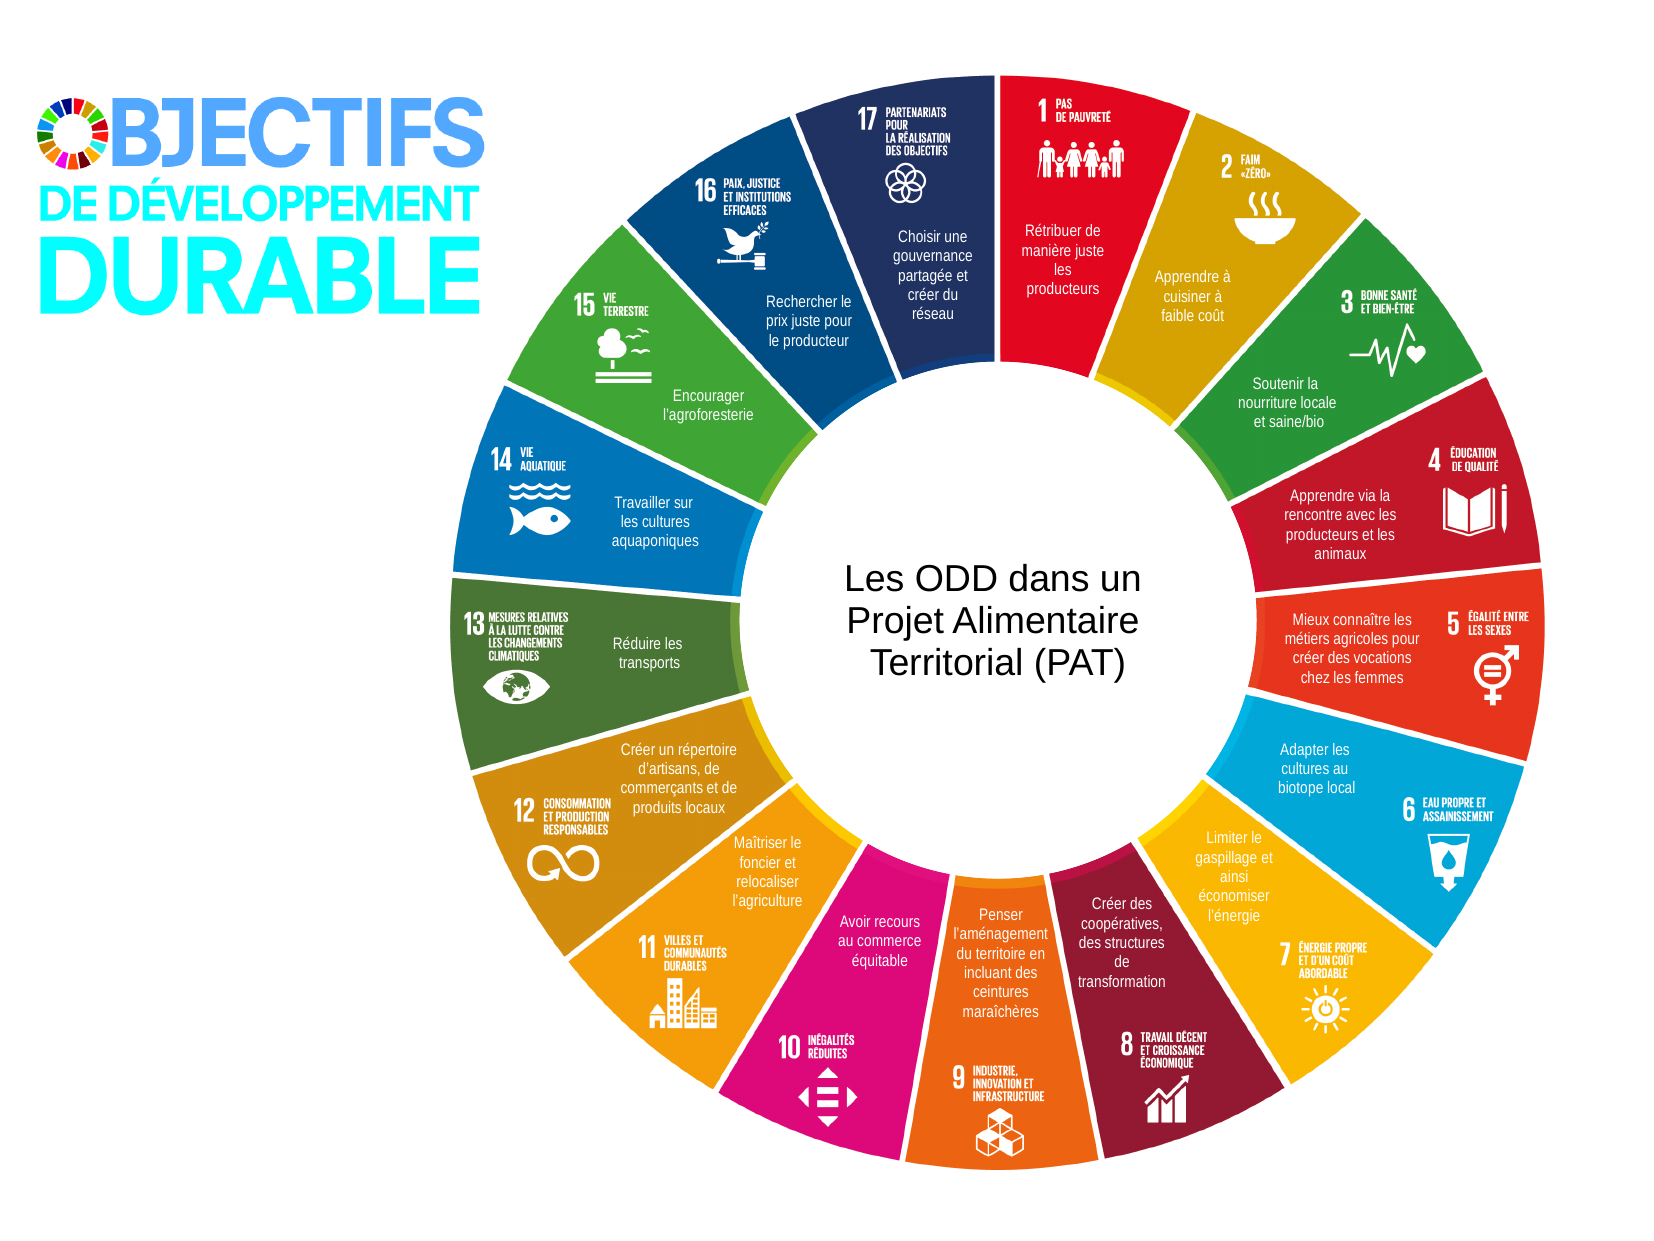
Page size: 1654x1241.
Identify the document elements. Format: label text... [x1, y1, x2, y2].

text_box Créer un répertoire d’artisans, de commerçants et de produits locaux [590, 732, 768, 826]
text_box Encourager l’agroforesterie [620, 377, 798, 472]
text_box Rétribuer de manière juste les producteurs [1003, 213, 1123, 367]
picture [2, 36, 1654, 1206]
text_box Apprendre via la rencontre avec les producteurs et les animaux [1251, 478, 1430, 572]
text_box Mieux connaître les métiers agricoles pour créer des vocations chez les femmes [1263, 602, 1441, 696]
text_box Avoir recours au commerce équitable [820, 904, 939, 1058]
text_box Créer des coopératives, des structures de transformation [1062, 886, 1182, 1040]
text_box Soutenir la nourriture locale et saine/bio [1198, 366, 1376, 460]
text_box Rechercher le prix juste pour le producteur [750, 284, 869, 438]
text_box Choisir une gouvernance partagée et créer du réseau [874, 219, 993, 373]
text_box Maîtriser le foncier et relocaliser l’agriculture [708, 825, 827, 979]
text_box Limiter le gaspillage et ainsi économiser l’énergie [1175, 820, 1294, 974]
text_box Penser l’aménagement du territoire en incluant des ceintures maraîchères [933, 897, 1069, 1051]
text_box Apprendre à cuisiner à faible coût [1133, 259, 1252, 413]
text_box Adapter les cultures au biotope local [1228, 732, 1406, 826]
text_box Travailler sur les cultures aquaponiques [566, 485, 745, 579]
text_box Les ODD dans un Projet Alimentaire Territorial (PAT) [744, 366, 1253, 875]
text_box Réduire les transports [561, 625, 739, 720]
